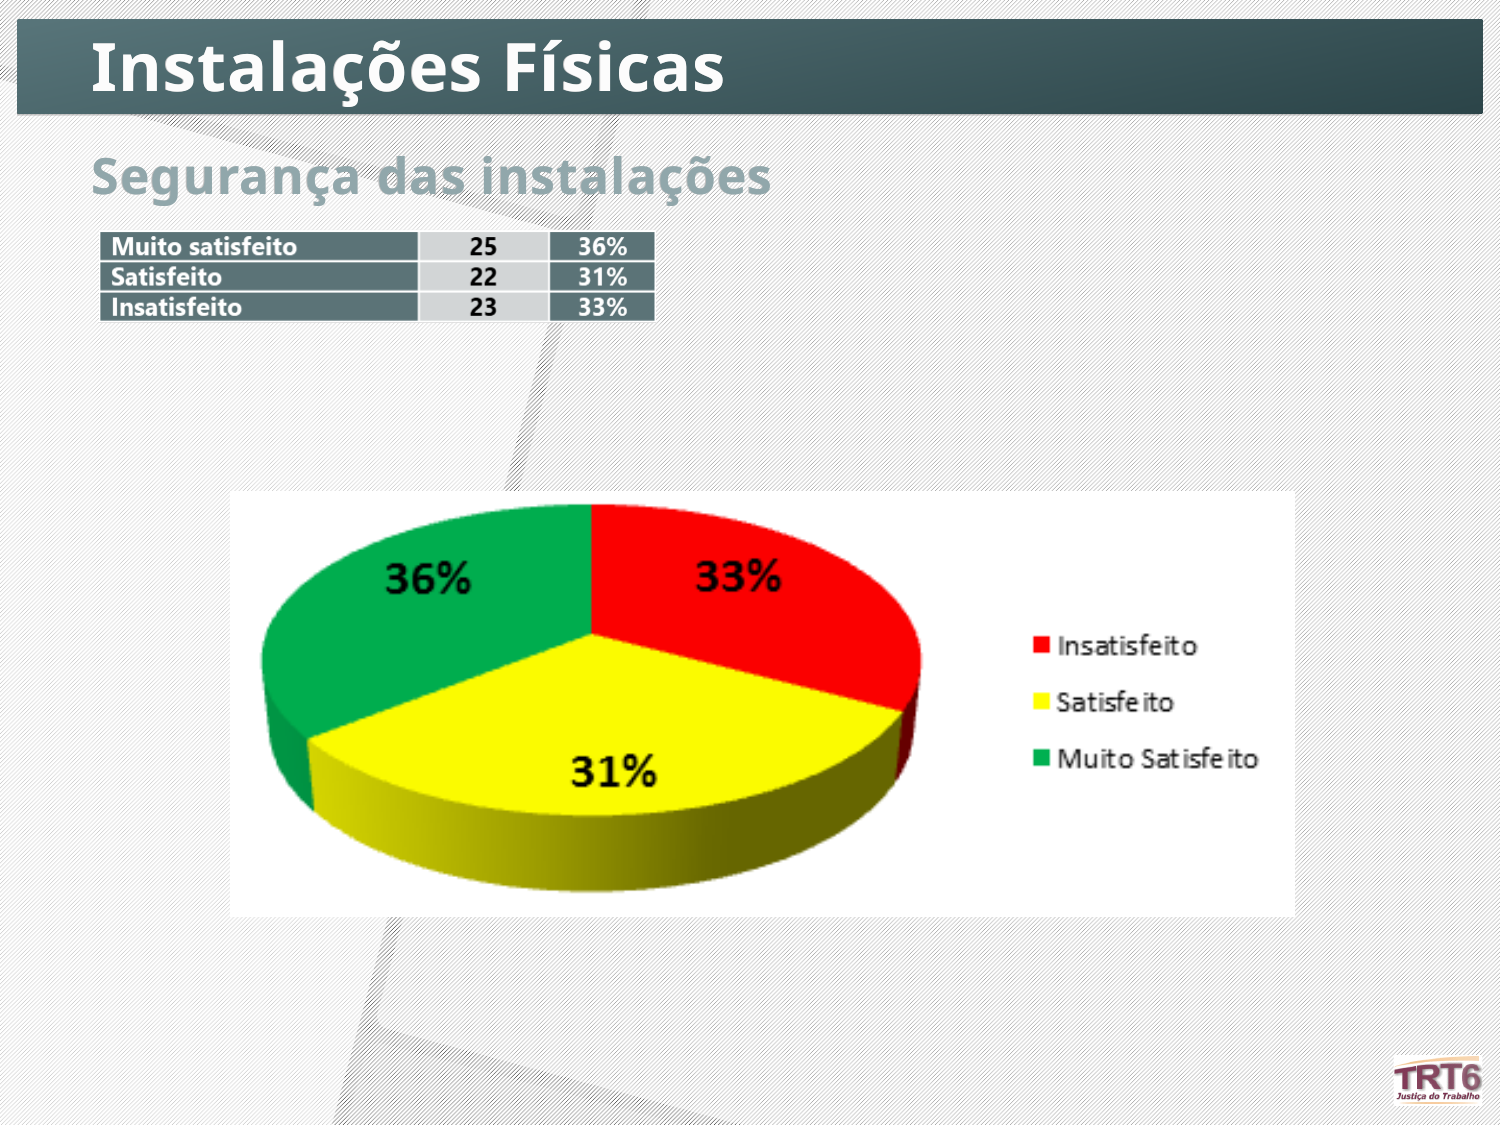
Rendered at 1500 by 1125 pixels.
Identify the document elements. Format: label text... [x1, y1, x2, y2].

picture [230, 491, 1295, 917]
picture [1393, 1055, 1483, 1106]
text_box Segurança das instalações [77, 137, 1447, 212]
text_box [18, 19, 1482, 114]
text_box Instalações Físicas [77, 18, 1270, 113]
picture [99, 222, 656, 336]
